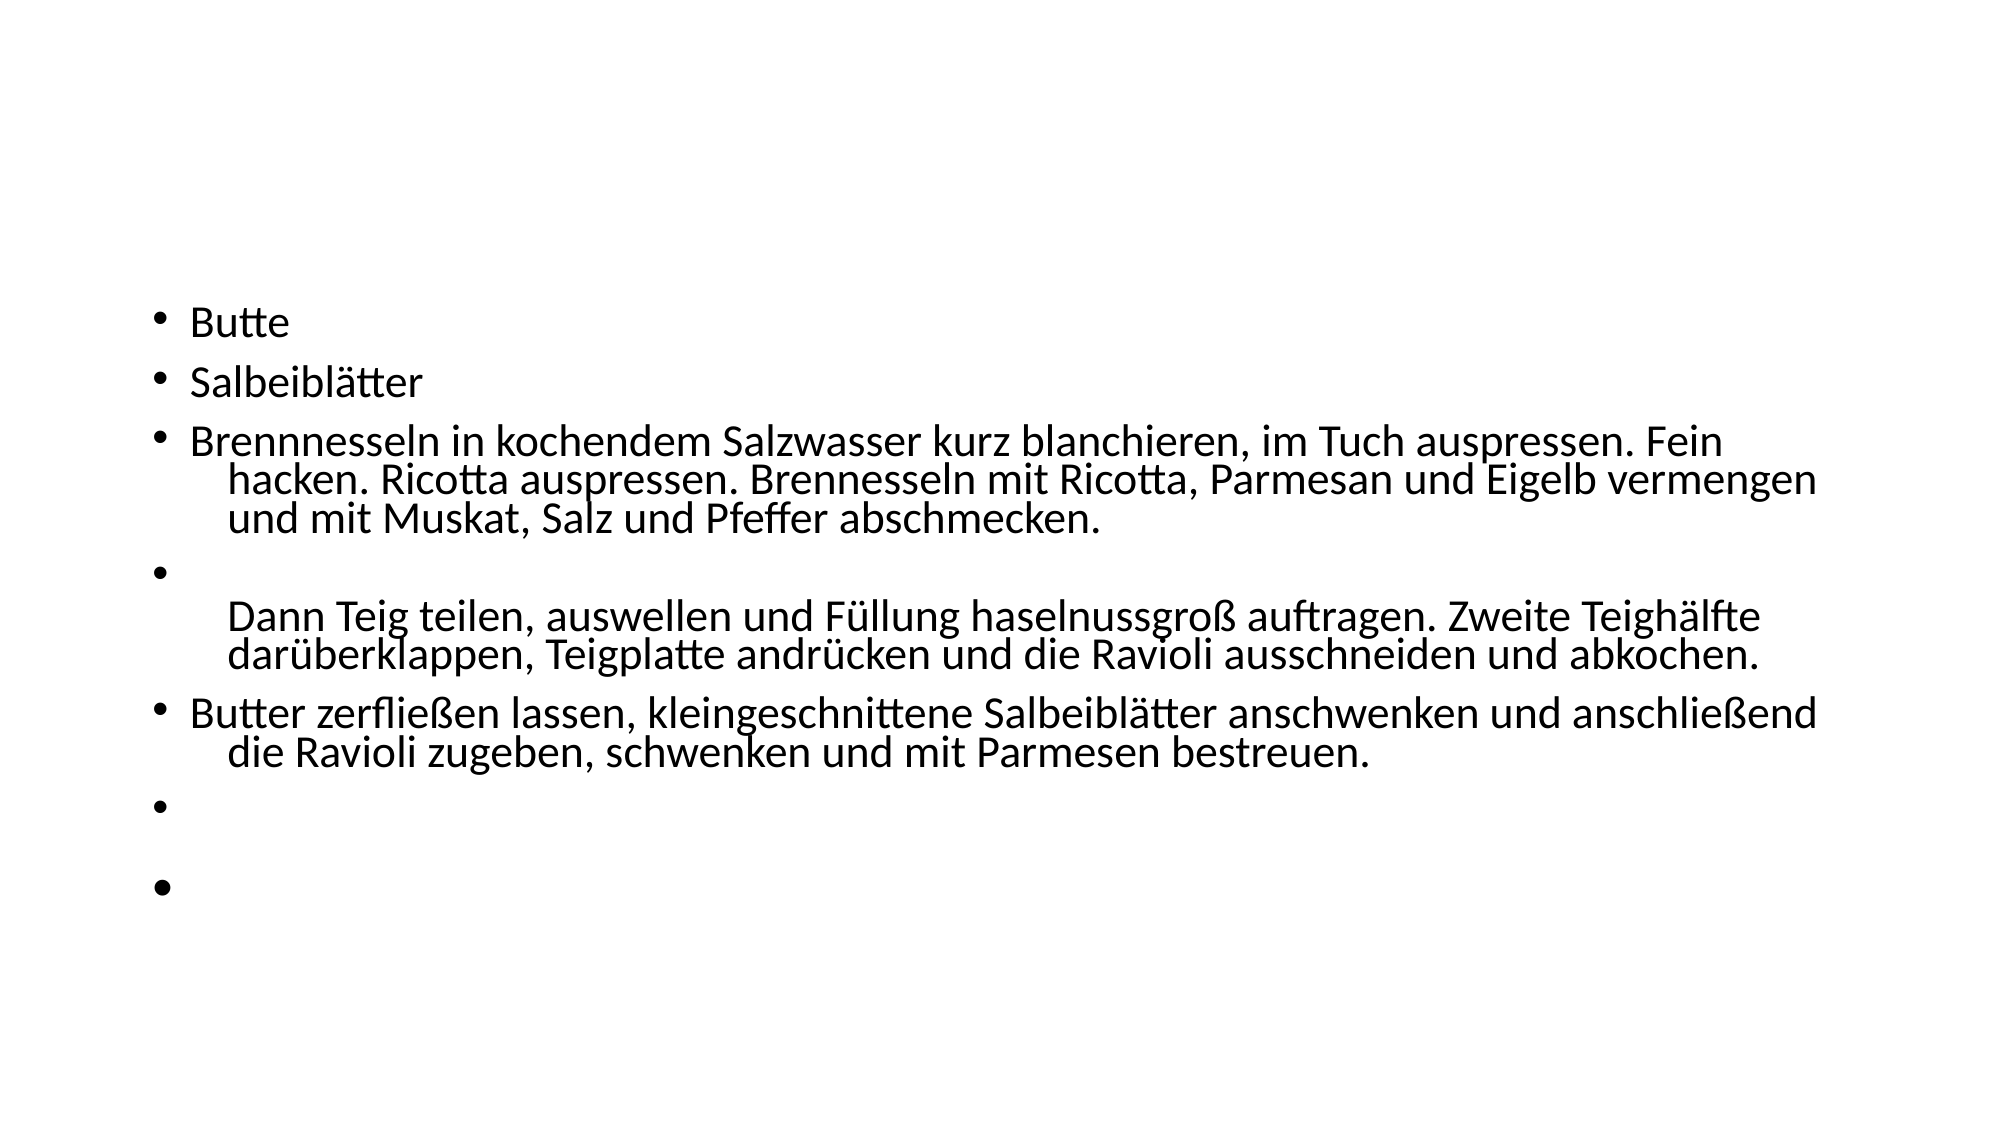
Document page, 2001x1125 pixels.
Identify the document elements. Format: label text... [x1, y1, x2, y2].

list Butte Salbeiblätter Brennnesseln in kochendem Salzwasser kurz blanchieren, im Tuch auspressen. Fein hacken. Ricotta auspressen. Brennesseln mit Ricotta, Parmesan und Eigelb vermengen und mit Muskat, Salz und Pfeffer abschmecken. Dann Teig teilen, auswellen und Füllung haselnussgroß auftragen. Zweite Teighälfte darüberklappen, Teigplatte andrücken und die Ravioli ausschneiden und abkochen. Butter zerfließen lassen, kleingeschnittene Salbeiblätter anschwenken und anschließend die Ravioli zugeben, schwenken und mit Parmesen bestreuen. [137, 208, 1863, 1014]
